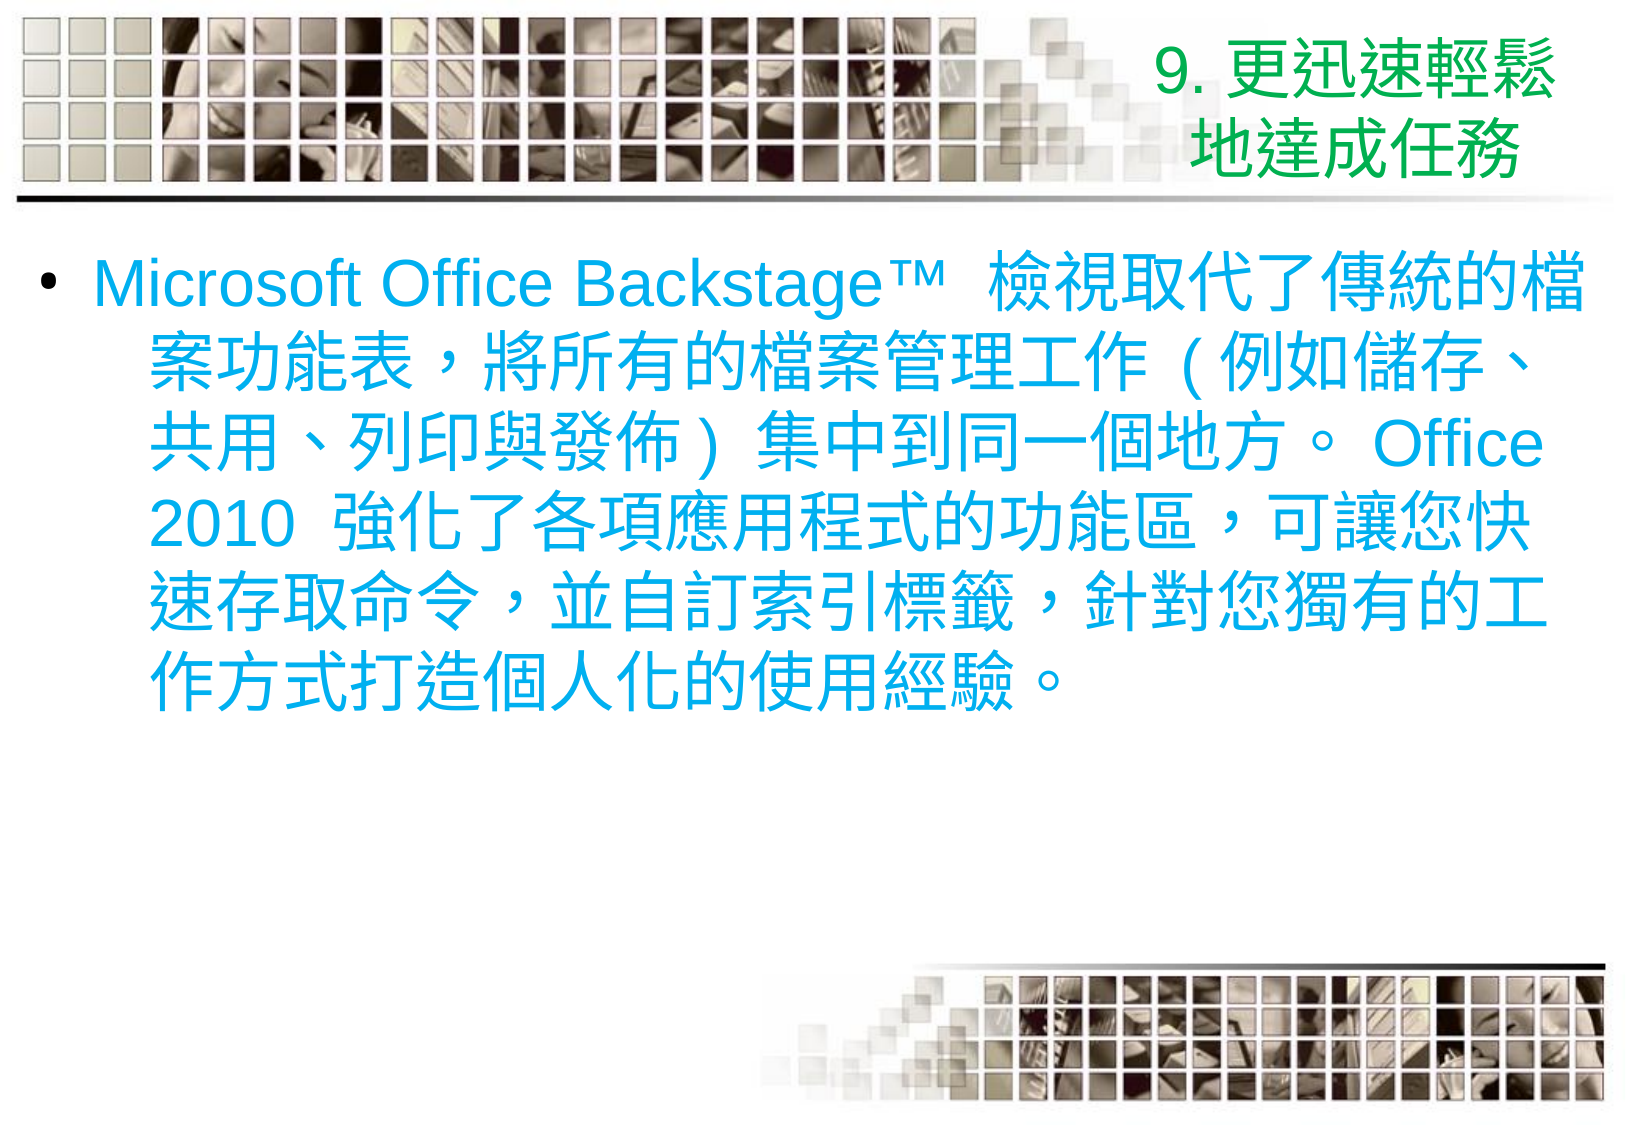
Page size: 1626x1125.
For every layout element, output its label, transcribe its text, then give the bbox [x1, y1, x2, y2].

list Microsoft Office Backstage™ 檢視取代了傳統的檔案功能表，將所有的檔案管理工作 (例如儲存、共用、列印與發佈) 集中到同一個地方。Office 2010 強化了各項應用程式的功能區，可讓您快速存取命令，並自訂索引標籤，針對您獨有的工作方式打造個人化的使用經驗。 [21, 231, 1604, 941]
title 9.更迅速輕鬆地達成任務 [1107, 19, 1604, 183]
